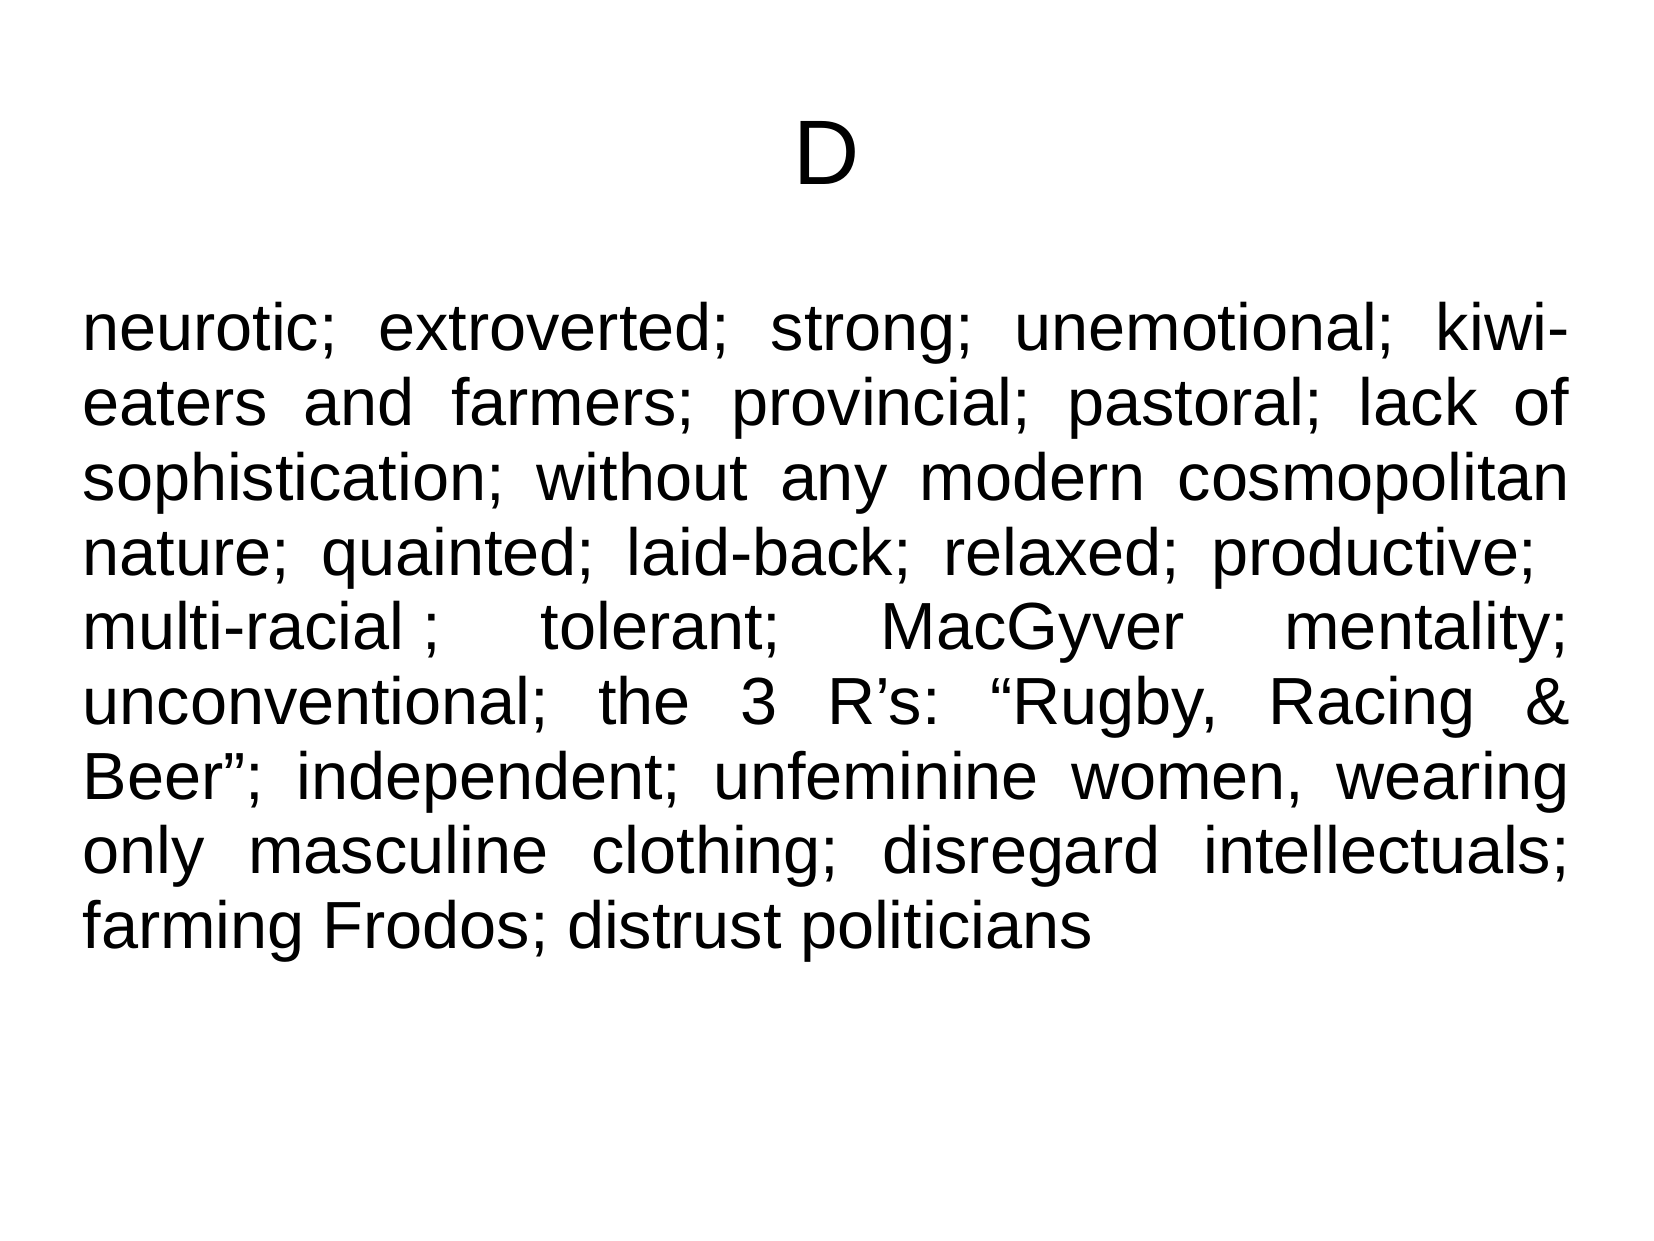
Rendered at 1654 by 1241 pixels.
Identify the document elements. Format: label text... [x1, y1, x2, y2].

list neurotic; extroverted; strong; unemotional; kiwi-eaters and farmers; provincial; pastoral; lack of sophistication; without any modern cosmopolitan nature; quainted; laid-back; relaxed; productive; multi-racial ; tolerant; MacGyver mentality; unconventional; the 3 R’s: “Rugby, Racing & Beer”; independent; unfeminine women, wearing only masculine clothing; disregard intellectuals; farming Frodos; distrust politicians [82, 290, 1571, 1109]
title D [82, 49, 1571, 257]
